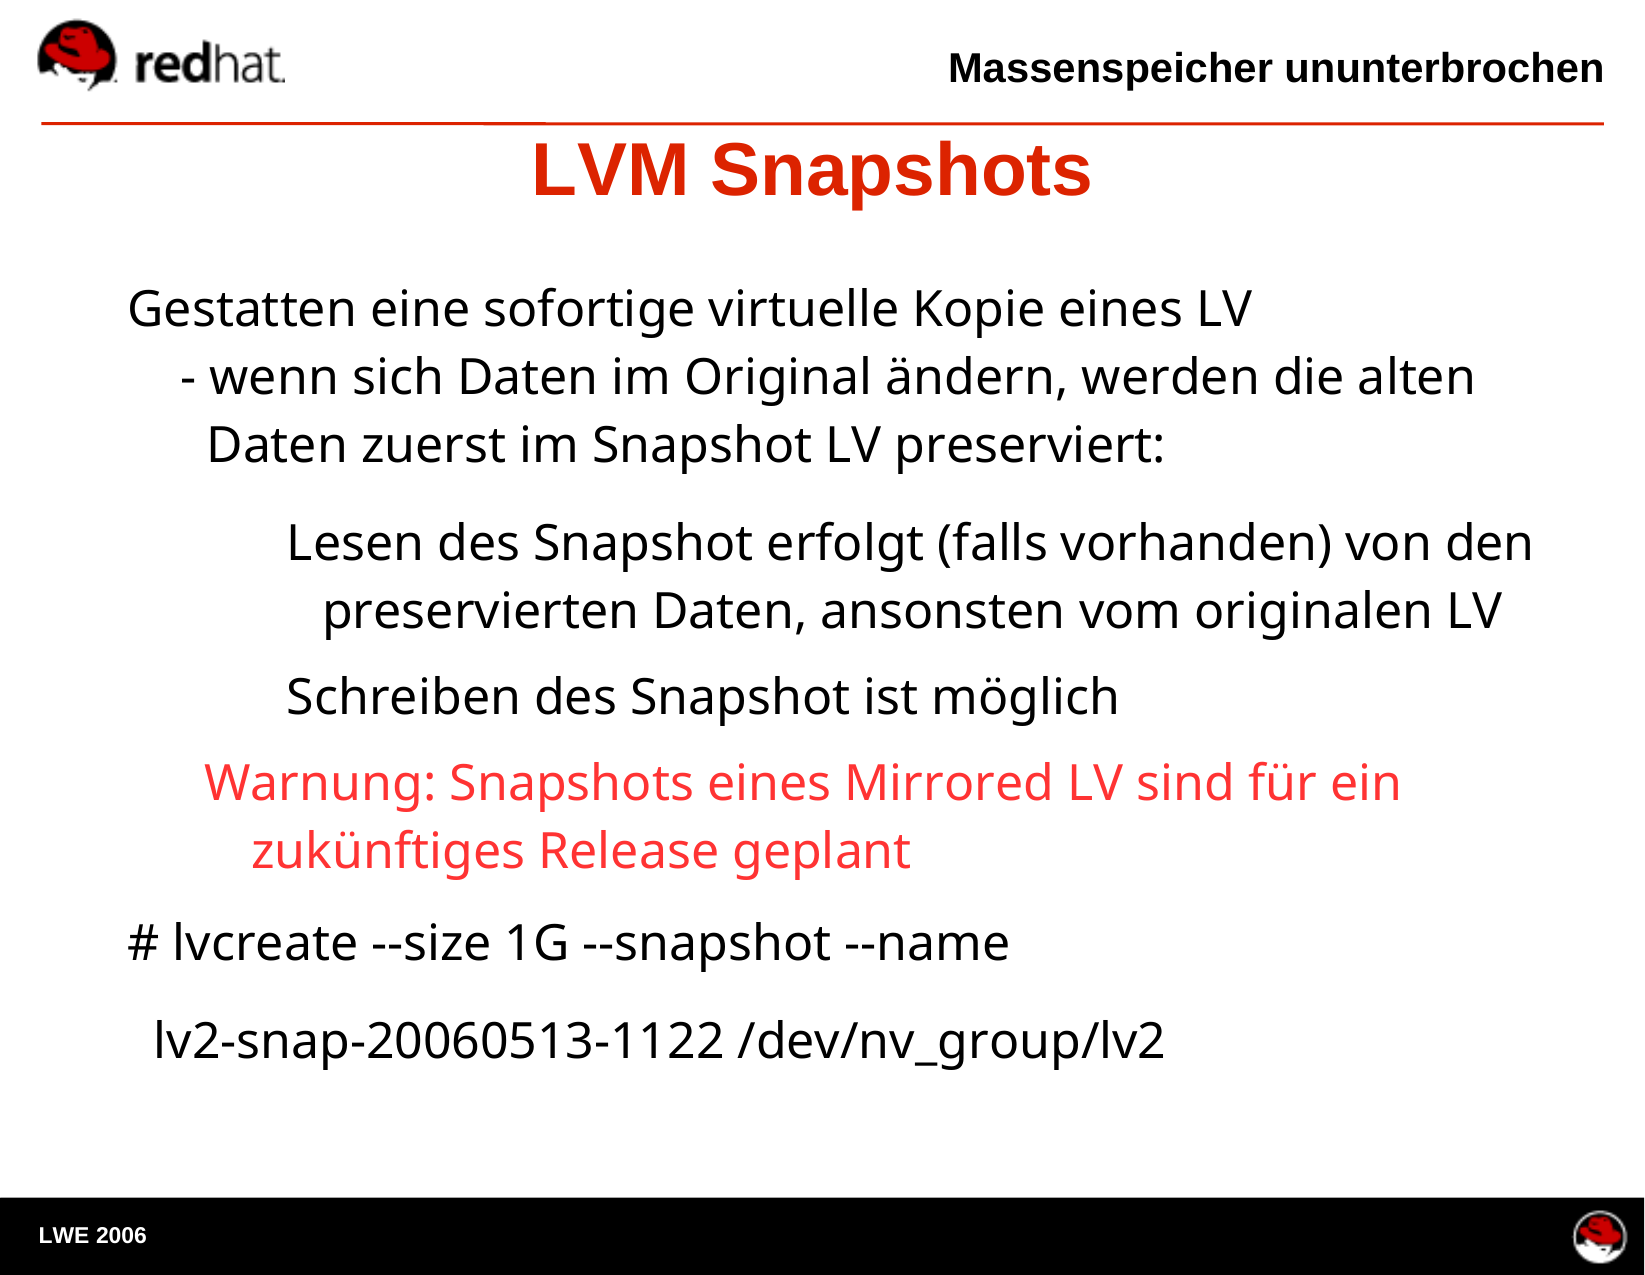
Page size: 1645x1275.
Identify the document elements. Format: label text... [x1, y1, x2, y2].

list Gestatten eine sofortige virtuelle Kopie eines LV - wenn sich Daten im Original ändern, werden die alten Daten zuerst im Snapshot LV preserviert: Lesen des Snapshot erfolgt (falls vorhanden) von den preservierten Daten, ansonsten vom originalen LV Schreiben des Snapshot ist möglich Warnung: Snapshots eines Mirrored LV sind für ein zukünftiges Release geplant # lvcreate --size 1G --snapshot --name lv2-snap-20060513-1122 /dev/nv_group/lv2 [109, 272, 1586, 1054]
text_box LVM Snapshots [531, 127, 1032, 222]
text_box LWE 2006 [38, 1222, 382, 1252]
text_box [0, 1197, 1645, 1275]
picture [36, 17, 285, 102]
text_box Massenspeicher ununterbrochen [959, 45, 1605, 98]
picture [1568, 1207, 1632, 1270]
